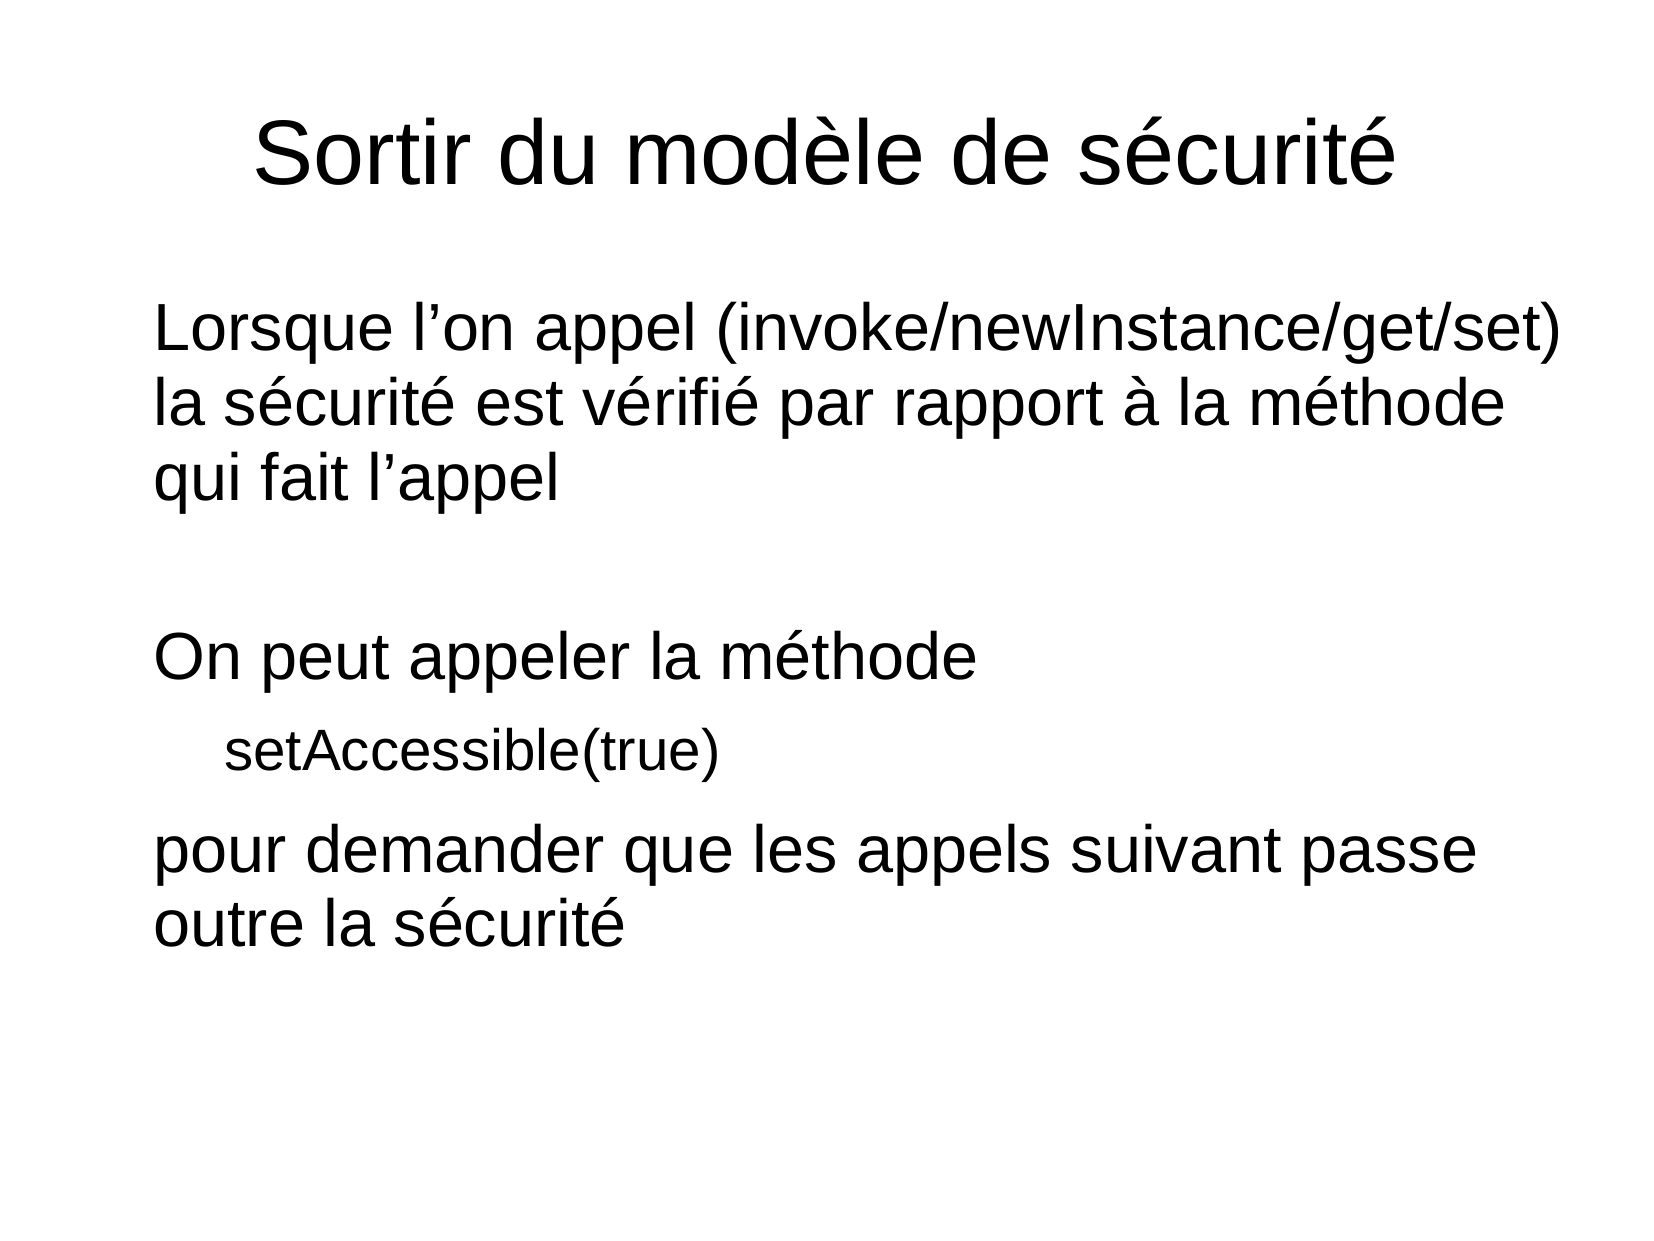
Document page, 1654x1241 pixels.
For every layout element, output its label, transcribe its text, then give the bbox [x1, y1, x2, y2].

list Lorsque l’on appel (invoke/newInstance/get/set) la sécurité est vérifié par rapport à la méthode qui fait l’appel On peut appeler la méthode setAccessible(true) pour demander que les appels suivant passe outre la sécurité [82, 290, 1571, 1010]
title Sortir du modèle de sécurité [82, 49, 1571, 257]
